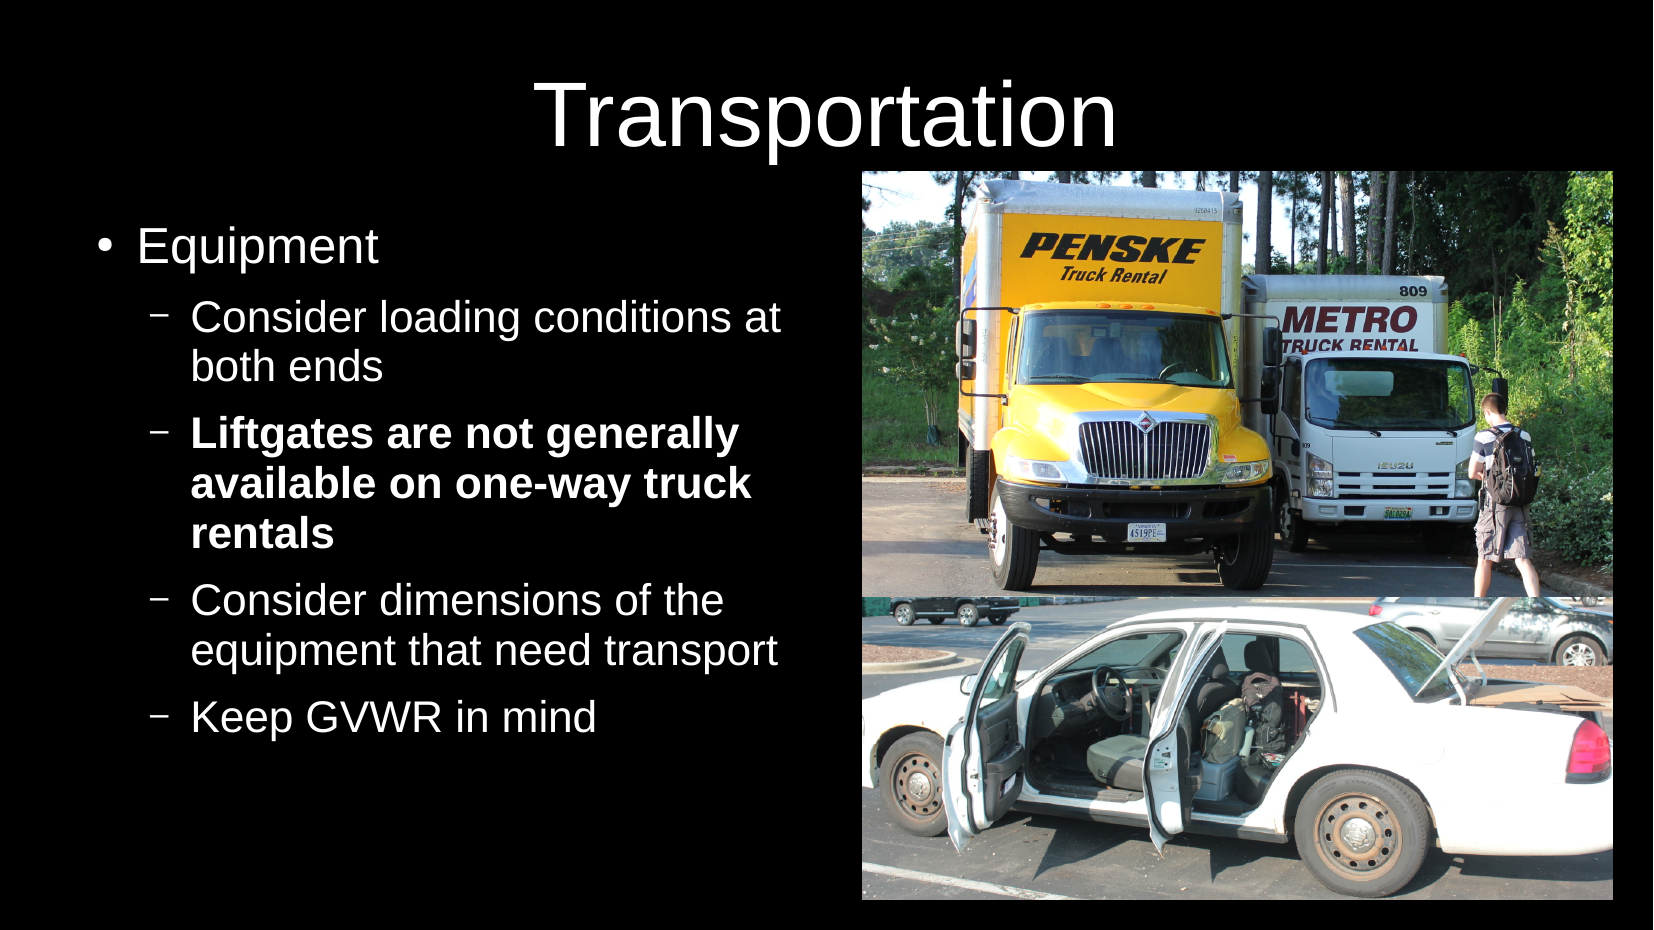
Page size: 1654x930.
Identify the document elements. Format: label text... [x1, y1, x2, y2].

title Transportation [82, 37, 1571, 193]
picture [862, 171, 1613, 900]
list Equipment Consider loading conditions at both ends Liftgates are not generally available on one-way truck rentals Consider dimensions of the equipment that need transport Keep GVWR in mind [82, 217, 788, 757]
